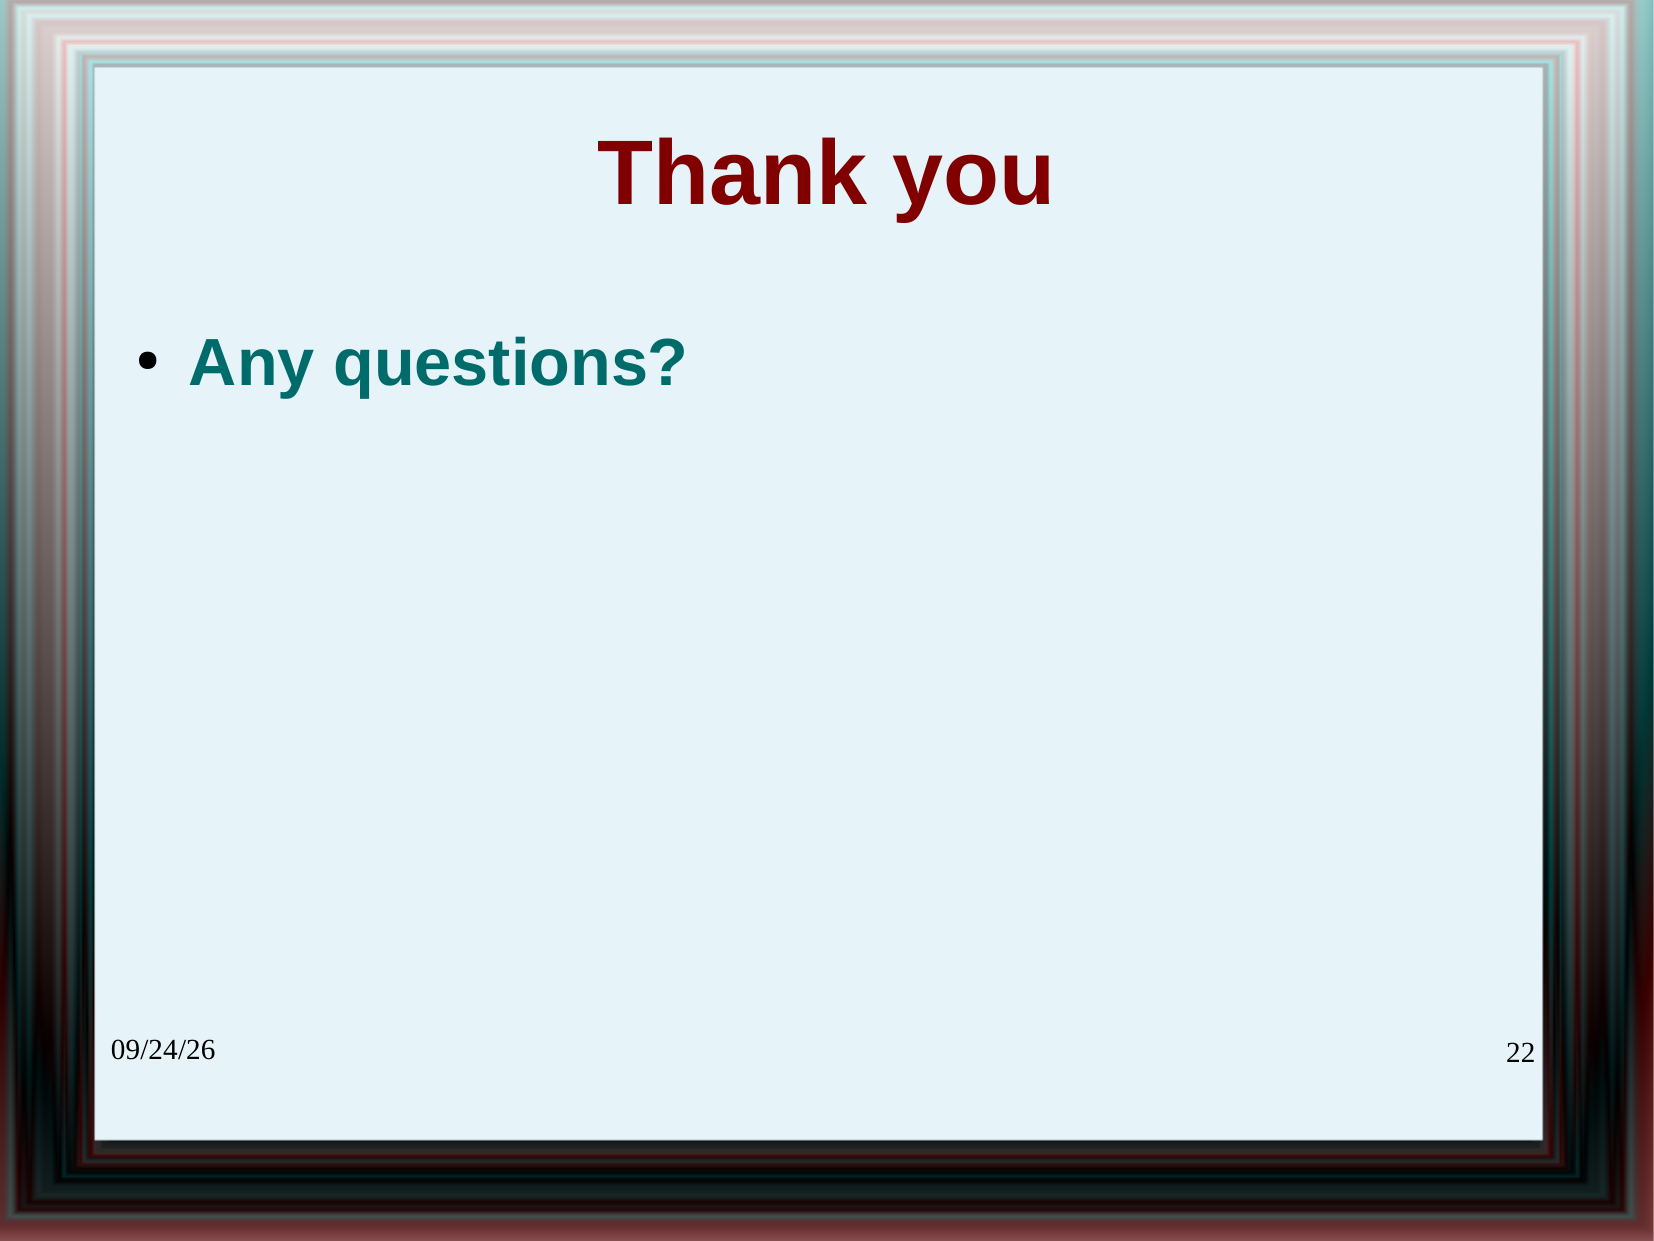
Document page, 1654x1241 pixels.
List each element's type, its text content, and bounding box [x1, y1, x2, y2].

title Thank you [118, 88, 1536, 257]
picture [0, 0, 1654, 1241]
list Any questions? [118, 324, 1506, 931]
